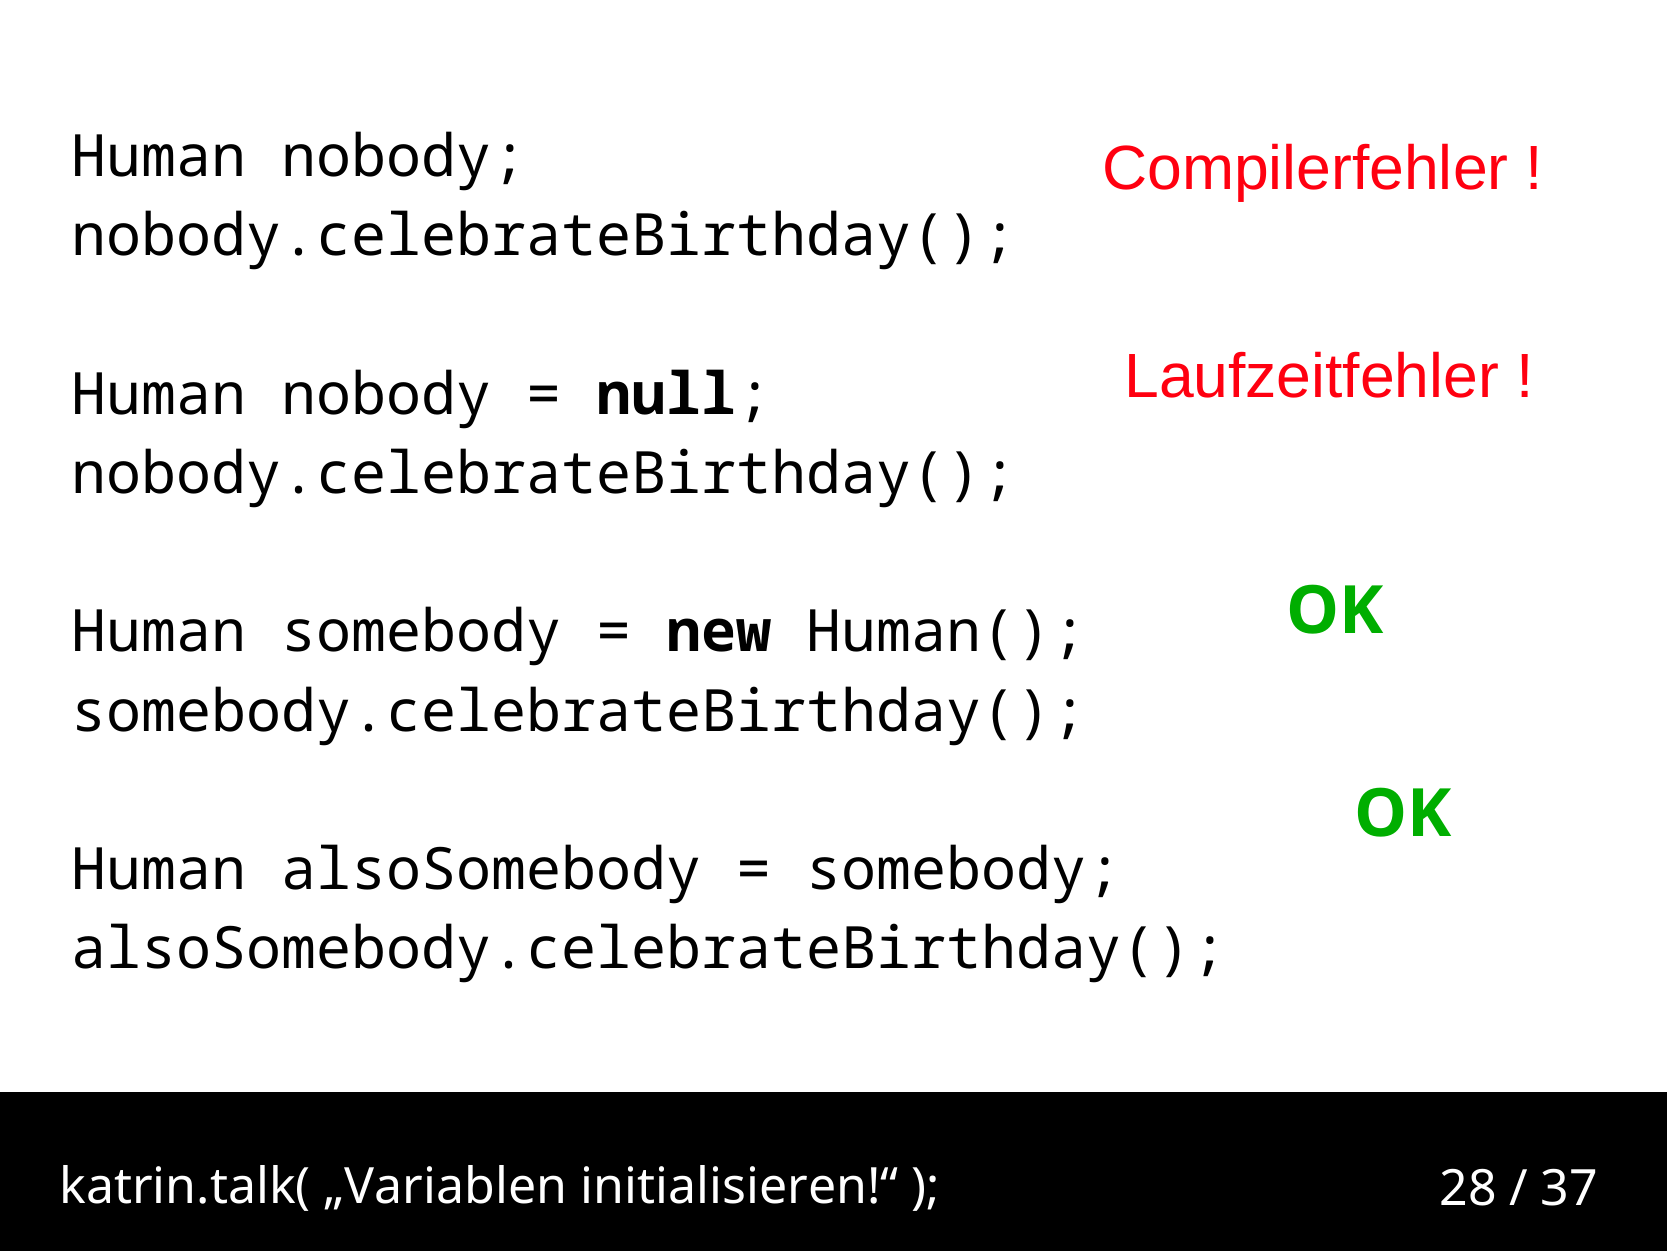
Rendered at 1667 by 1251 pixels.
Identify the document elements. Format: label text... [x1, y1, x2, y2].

text_box Compilerfehler ! [1096, 137, 1551, 203]
text_box katrin.talk( „Variablen initialisieren!“ ); [44, 1142, 1550, 1226]
text_box OK [1339, 757, 1470, 848]
text_box Human nobody; nobody.celebrateBirthday(); Human nobody = null; nobody.celebrateBirthday(); Human somebody = new Human(); somebody.celebrateBirthday(); Human alsoSomebody = somebody; alsoSomebody.celebrateBirthday(); [71, 114, 1530, 1005]
text_box OK [1271, 554, 1402, 645]
text_box Laufzeitfehler ! [1117, 344, 1541, 411]
